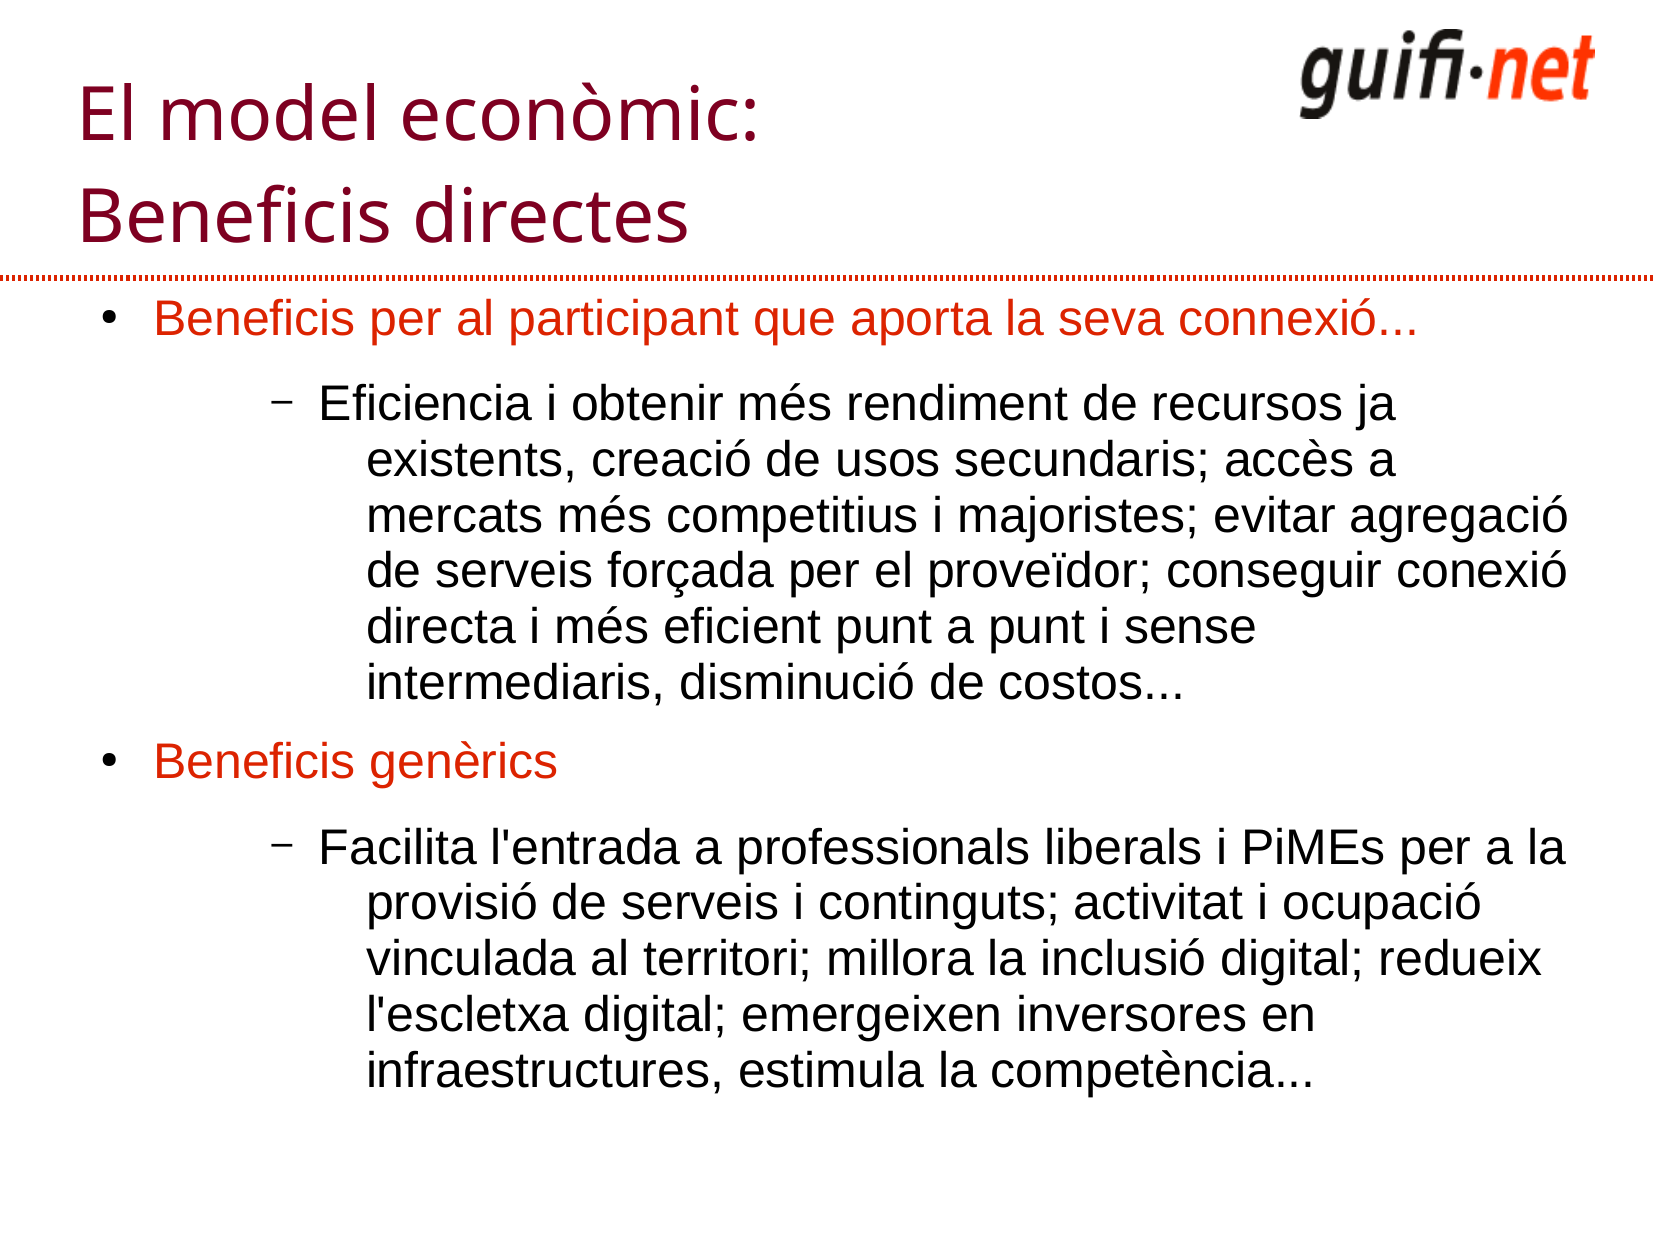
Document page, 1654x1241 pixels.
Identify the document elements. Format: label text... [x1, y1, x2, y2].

list Beneficis per al participant que aporta la seva connexió... Eficiencia i obtenir més rendiment de recursos ja existents, creació de usos secundaris; accès a mercats més competitius i majoristes; evitar agregació de serveis forçada per el proveïdor; conseguir conexió directa i més eficient punt a punt i sense intermediaris, disminució de costos... Beneficis genèrics Facilita l'entrada a professionals liberals i PiMEs per a la provisió de serveis i continguts; activitat i ocupació vinculada al territori; millora la inclusió digital; redueix l'escletxa digital; emergeixen inversores en infraestructures, estimula la competència... [82, 290, 1571, 1098]
picture [1299, 29, 1595, 119]
title El model econòmic: Beneficis directes [76, 66, 1093, 259]
